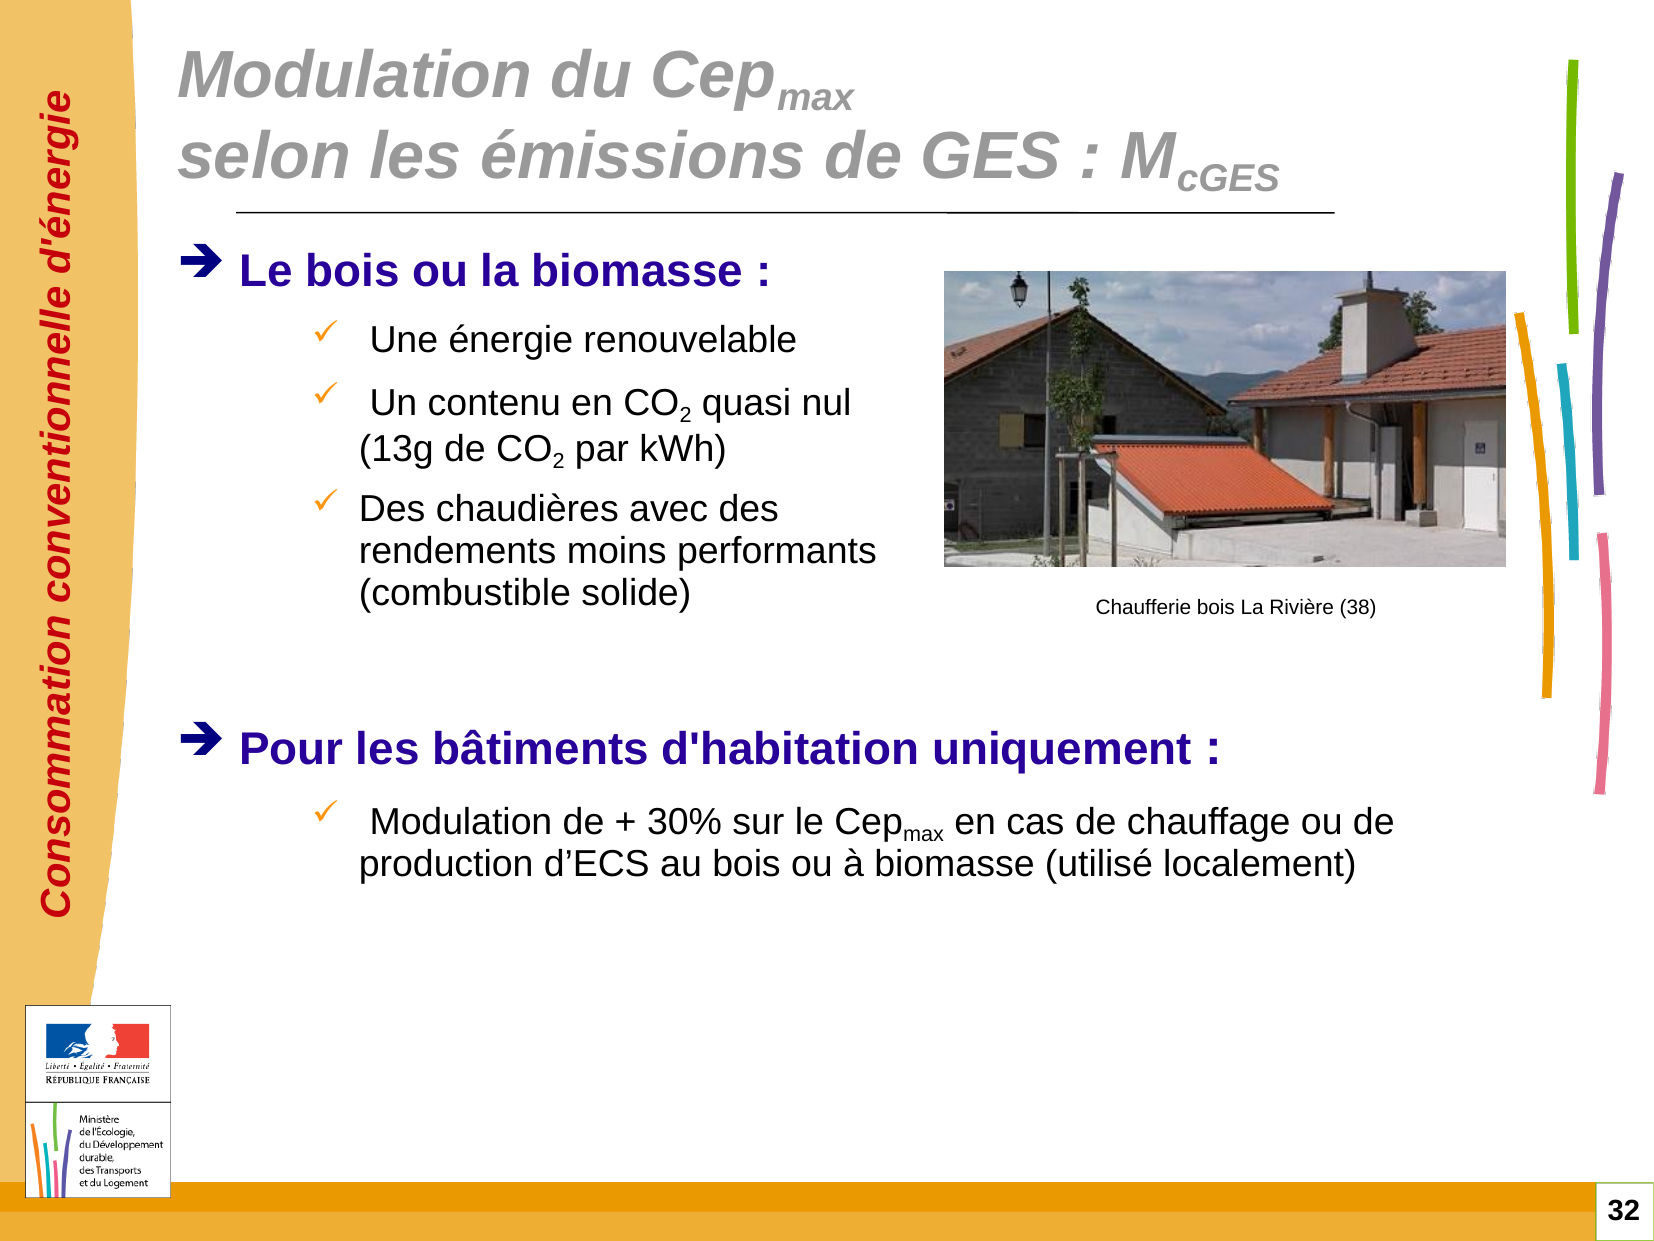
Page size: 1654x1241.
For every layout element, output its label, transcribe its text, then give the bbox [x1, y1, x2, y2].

title Modulation du Cepmax selon les émissions de GES : McGES [177, 29, 1536, 198]
text_box Chaufferie bois La Rivière (38) [942, 590, 1530, 627]
picture [0, 0, 1654, 1241]
list Le bois ou la biomasse : Une énergie renouvelable Un contenu en CO2 quasi nul (13g de CO2 par kWh) Des chaudières avec des rendements moins performants (combustible solide) Pour les bâtiments d'habitation uniquement : Modulation de + 30% sur le Cepmax en cas de chauffage ou de production d’ECS au bois ou à biomasse (utilisé localement) [177, 236, 1536, 1123]
text_box Consommation conventionnelle d'énergie [11, 47, 101, 963]
